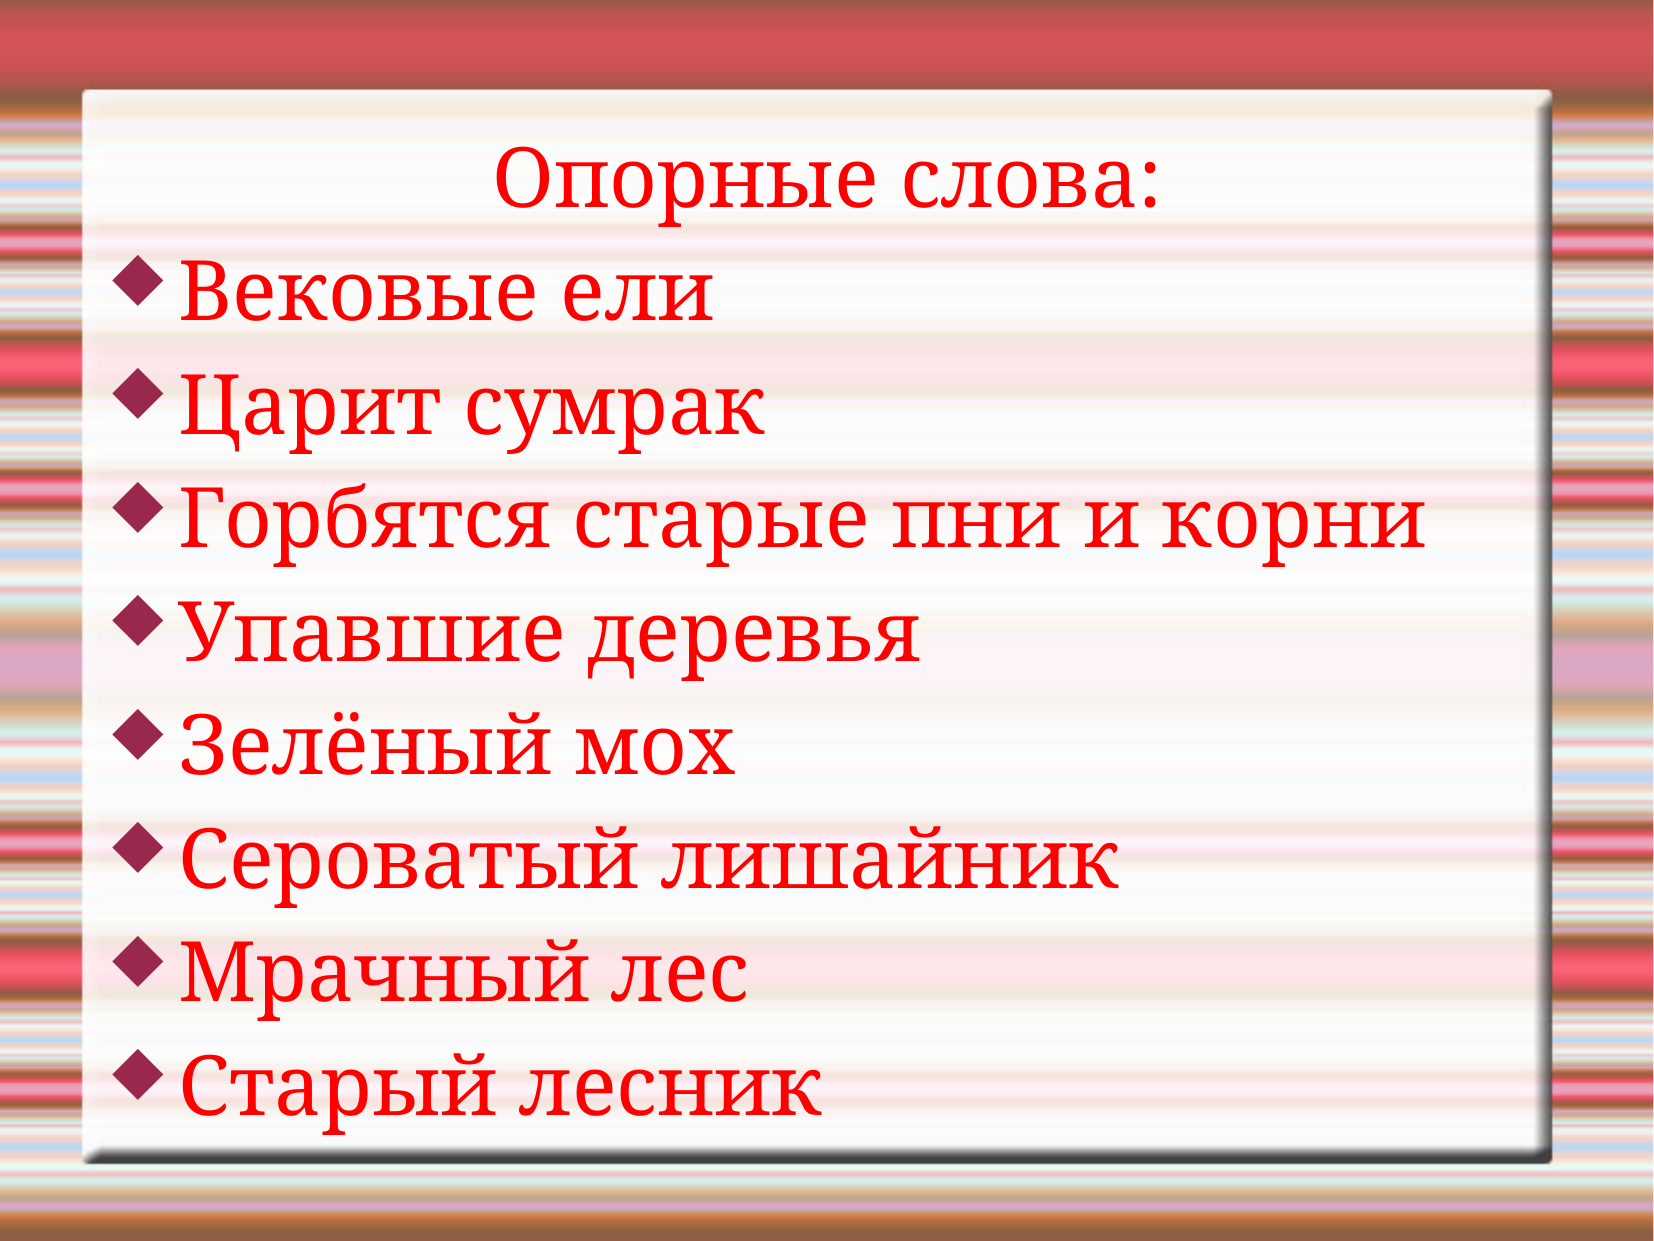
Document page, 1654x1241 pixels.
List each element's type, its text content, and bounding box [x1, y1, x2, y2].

list Опорные слова: Вековые ели Царит сумрак Горбятся старые пни и корни Упавшие деревья Зелёный мох Сероватый лишайник Мрачный лес Старый лесник [95, 118, 1477, 1125]
picture [0, 0, 1654, 1241]
